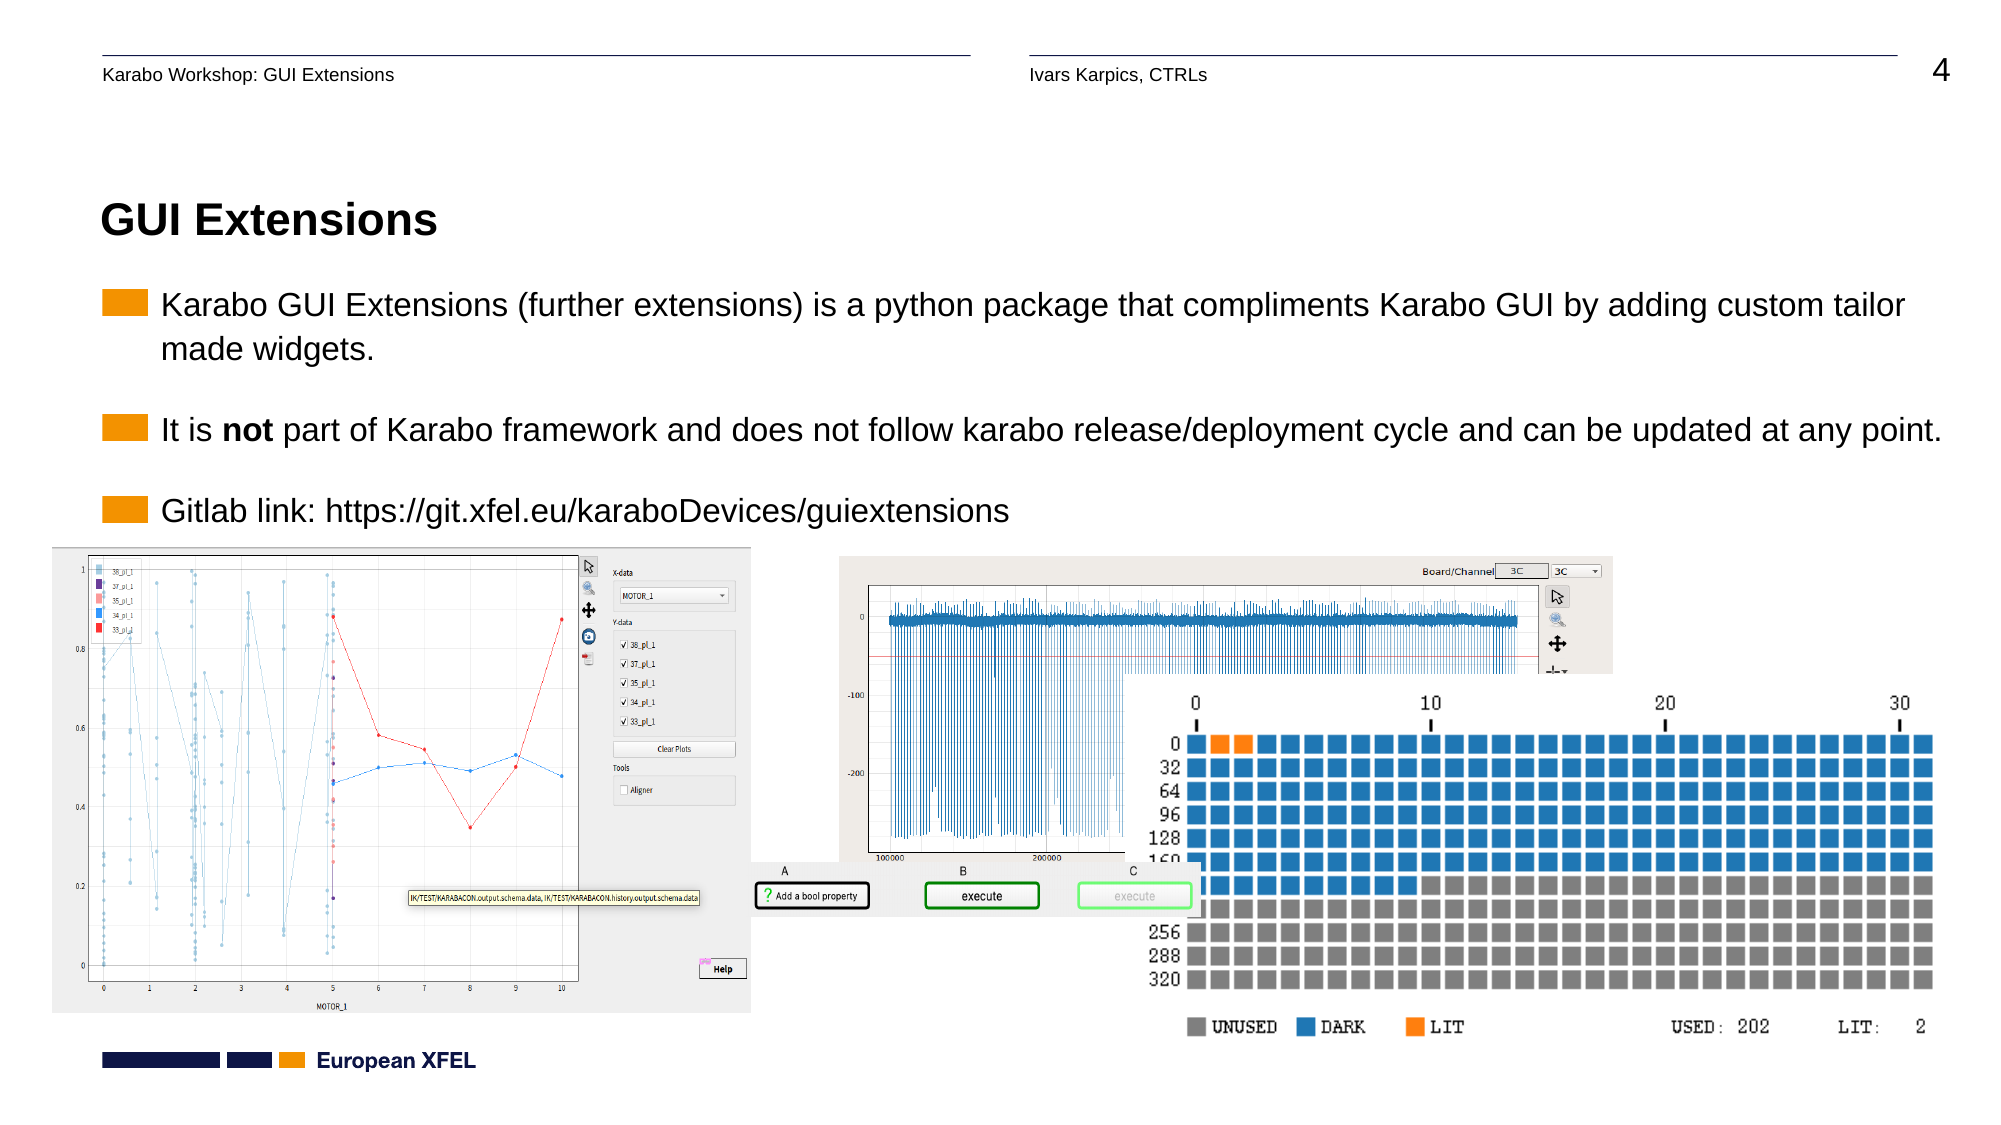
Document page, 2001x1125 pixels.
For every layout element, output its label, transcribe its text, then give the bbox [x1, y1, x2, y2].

list Karabo GUI Extensions (further extensions) is a python package that compliments Karabo GUI by adding custom tailor made widgets. It is not part of Karabo framework and does not follow karabo release/deployment cycle and can be updated at any point. Gitlab link: https://git.xfel.eu/karaboDevices/guiextensions [102, 278, 1951, 917]
title GUI Extensions [100, 116, 1898, 245]
picture [52, 547, 1950, 1049]
